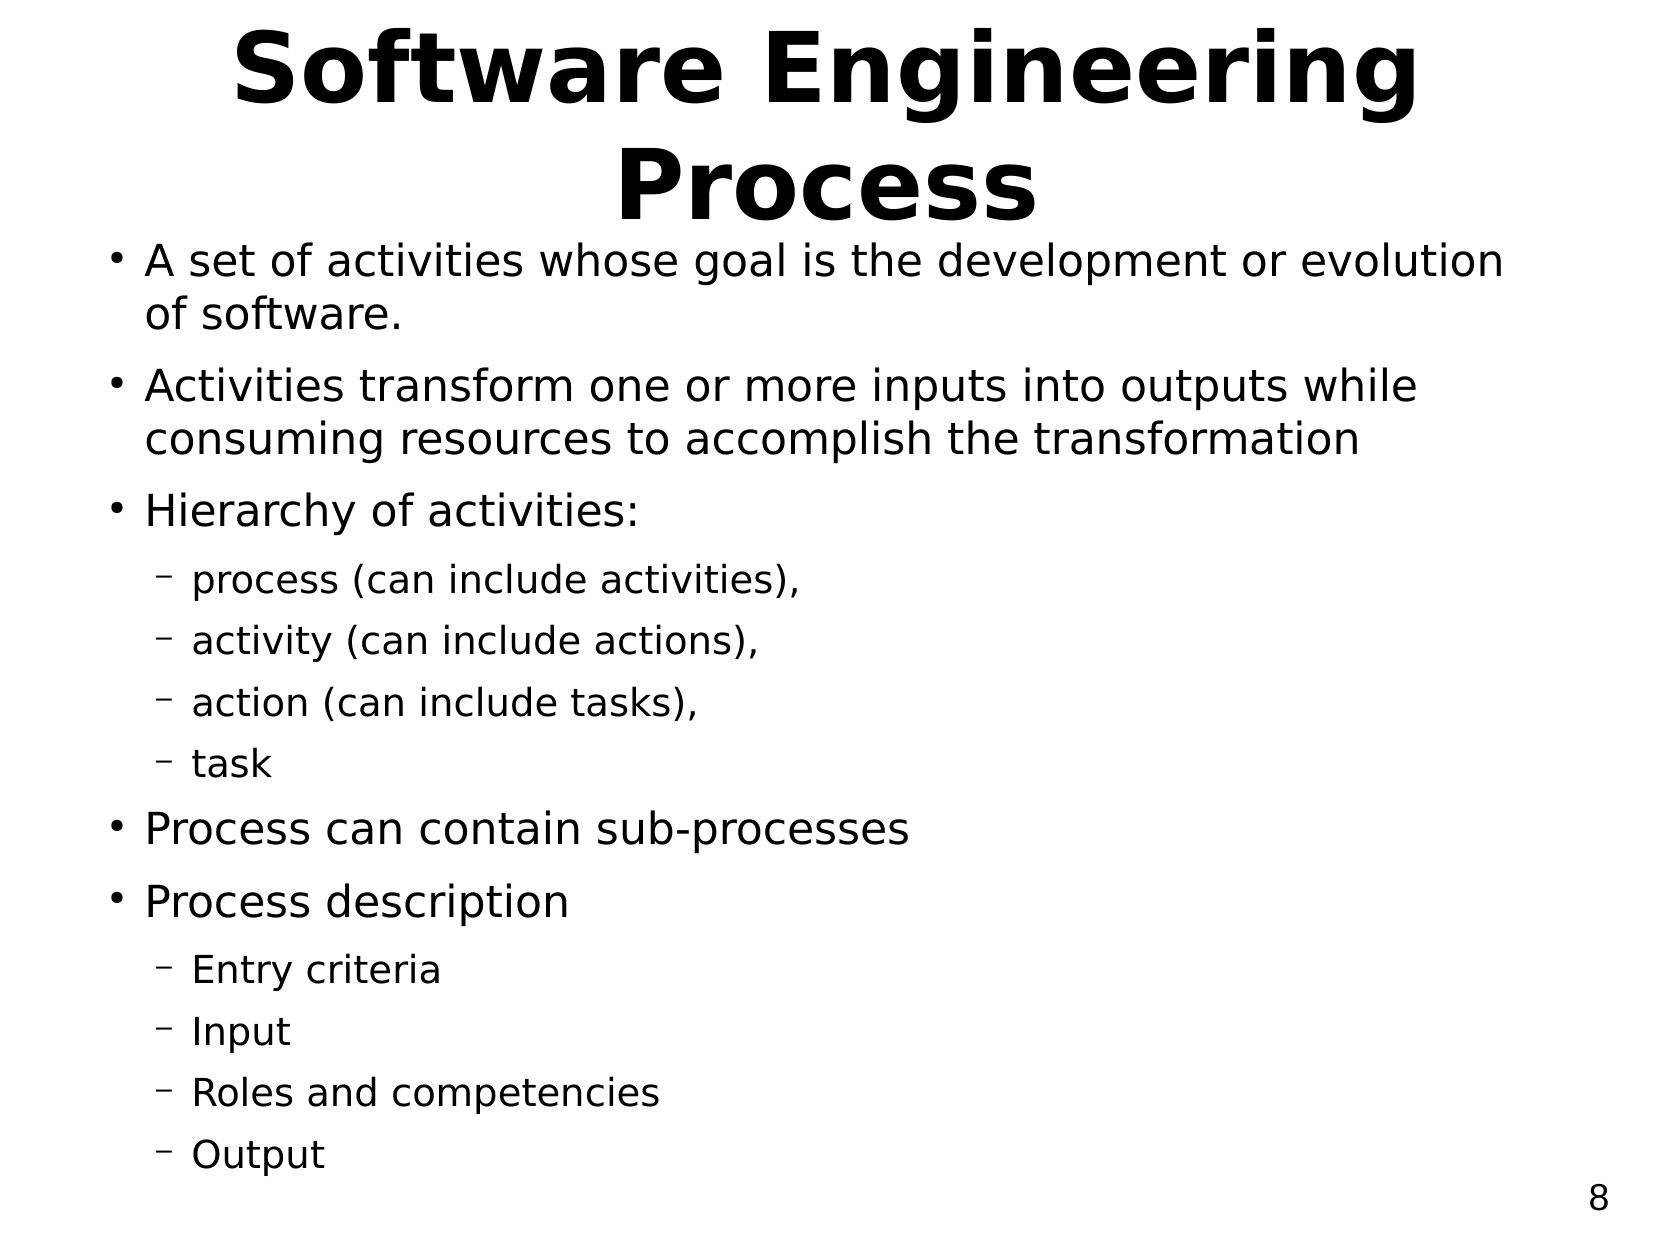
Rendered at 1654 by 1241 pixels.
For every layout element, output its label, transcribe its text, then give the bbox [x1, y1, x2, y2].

list A set of activities whose goal is the development or evolution of software. Activities transform one or more inputs into outputs while consuming resources to accomplish the transformation Hierarchy of activities: process (can include activities), activity (can include actions), action (can include tasks), task Process can contain sub-processes Process description Entry criteria Input Roles and competencies Output [82, 224, 1538, 1186]
title Software Engineering Process [82, 49, 1571, 195]
